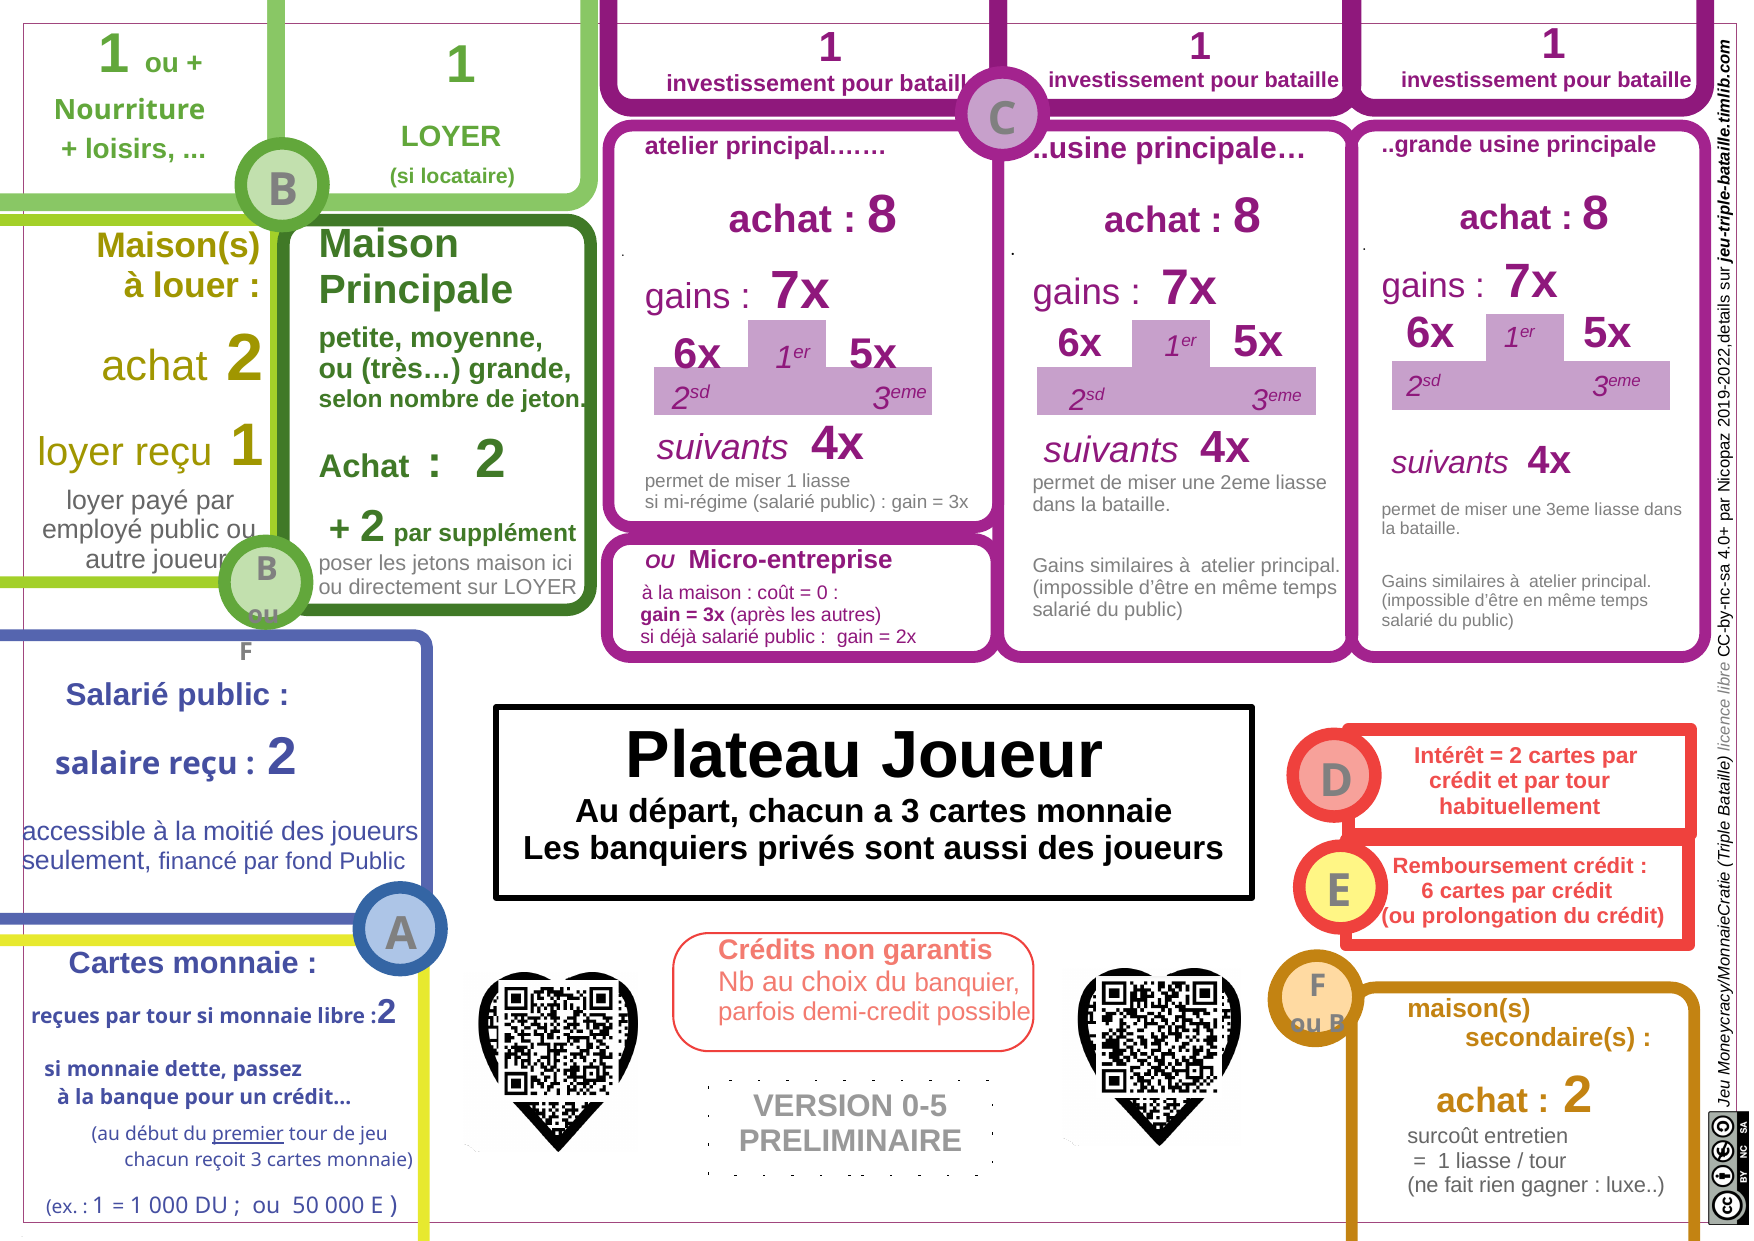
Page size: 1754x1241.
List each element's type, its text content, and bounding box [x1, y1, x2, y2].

text_box [961, 85, 972, 142]
text_box [1312, 917, 1370, 929]
text_box [261, 143, 304, 149]
text_box [258, 619, 273, 624]
text_box VERSION 0-5 PRELIMINAIRE [708, 1080, 993, 1176]
text_box E [1311, 850, 1374, 917]
text_box Remboursement crédit : 6 cartes par crédit (ou prolongation du crédit) [1345, 839, 1689, 945]
text_box [1322, 845, 1359, 850]
text_box [379, 887, 422, 893]
list 1 investissement pour bataille [608, 0, 999, 108]
picture [1062, 968, 1241, 1146]
text_box [1307, 807, 1361, 817]
text_box [981, 72, 1024, 78]
text_box [1292, 746, 1304, 804]
text_box [975, 145, 1030, 156]
list ..usine principale… achat : 8 gains : 7x 6x 1er 5x 2sd 3eme suivants 4x permet de miser une 2eme liasse dans la bataille. Gains similaires à atelier principal. (impossible d’être en même temps salarié du public) [998, 125, 1350, 658]
text_box [1036, 89, 1044, 139]
list Salarié public : salaire reçu : 2 accessible à la moitié des joueurs seulement, financé par fond Public [0, 635, 427, 919]
list 1 investissement pour bataille [1008, 0, 1353, 108]
text_box [1374, 862, 1382, 912]
text_box A [370, 893, 434, 960]
text_box Plateau Joueur Au départ, chacun a 3 cartes monnaie Les banquiers privés sont aussi des joueurs [496, 707, 1252, 898]
list Cartes monnaie : reçues par tour si monnaie libre :2 si monnaie dette, passez à la banque pour un crédit… (au début du premier tour de jeu chacun reçoit 3 cartes monnaie) (ex. : 1 = 1 000 DU ; ou 50 000 E ) [0, 940, 424, 1241]
text_box Intérêt = 2 cartes par crédit et par tour habituellement [1348, 729, 1691, 834]
text_box [1314, 733, 1355, 739]
list 1 ou + Nourriture + loisirs, ... [0, 0, 267, 203]
text_box D [1304, 739, 1368, 807]
text_box [316, 161, 324, 209]
list 1 investissement pour bataille [1353, 0, 1706, 108]
text_box [434, 905, 442, 953]
picture [463, 972, 638, 1152]
picture [1709, 1112, 1749, 1225]
list 1 LOYER (si locataire) [276, 0, 590, 203]
list maison(s) secondaire(s) : achat : 2 surcoût entretien = 1 liasse / tour (ne fait rien gagner : luxe..) [1351, 987, 1695, 1241]
text_box [240, 156, 252, 213]
text_box [358, 900, 370, 957]
text_box [1368, 751, 1376, 799]
text_box F ou B [1269, 955, 1371, 1041]
text_box C [972, 78, 1036, 145]
list OU Micro-entreprise à la maison : coût = 0 : gain = 3x (après les autres) si déjà salarié public : gain = 2x [606, 538, 997, 658]
list Maison Principale petite, moyenne, ou (très…) grande, selon nombre de jeton. Achat : 2 + 2 par supplément poser les jetons maison ici ou directement sur LOYER [283, 220, 591, 610]
text_box B ou F [224, 537, 308, 619]
list atelier principal.…… achat : 8 gains : 7x 6x 1er 5x 2sd 3eme suivants 4x permet de miser 1 liasse si mi-régime (salarié public) : gain = 3x [608, 125, 999, 528]
text_box [255, 216, 310, 227]
list Maison(s) à louer : achat 2 loyer reçu 1 loyer payé par employé public ou autre joueur [0, 220, 277, 583]
list Crédits non garantis Nb au choix du banquier, parfois demi-credit possible [673, 933, 1034, 1052]
text_box [373, 960, 428, 971]
text_box B [252, 149, 316, 216]
list ..grande usine principale achat : 8 gains : 7x 6x 1er 5x 2sd 3eme suivants 4x permet de miser une 3eme liasse dans la bataille. Gains similaires à atelier principal. (impossible d’être en même temps salarié du public) [1350, 125, 1706, 658]
text_box [1299, 858, 1311, 916]
